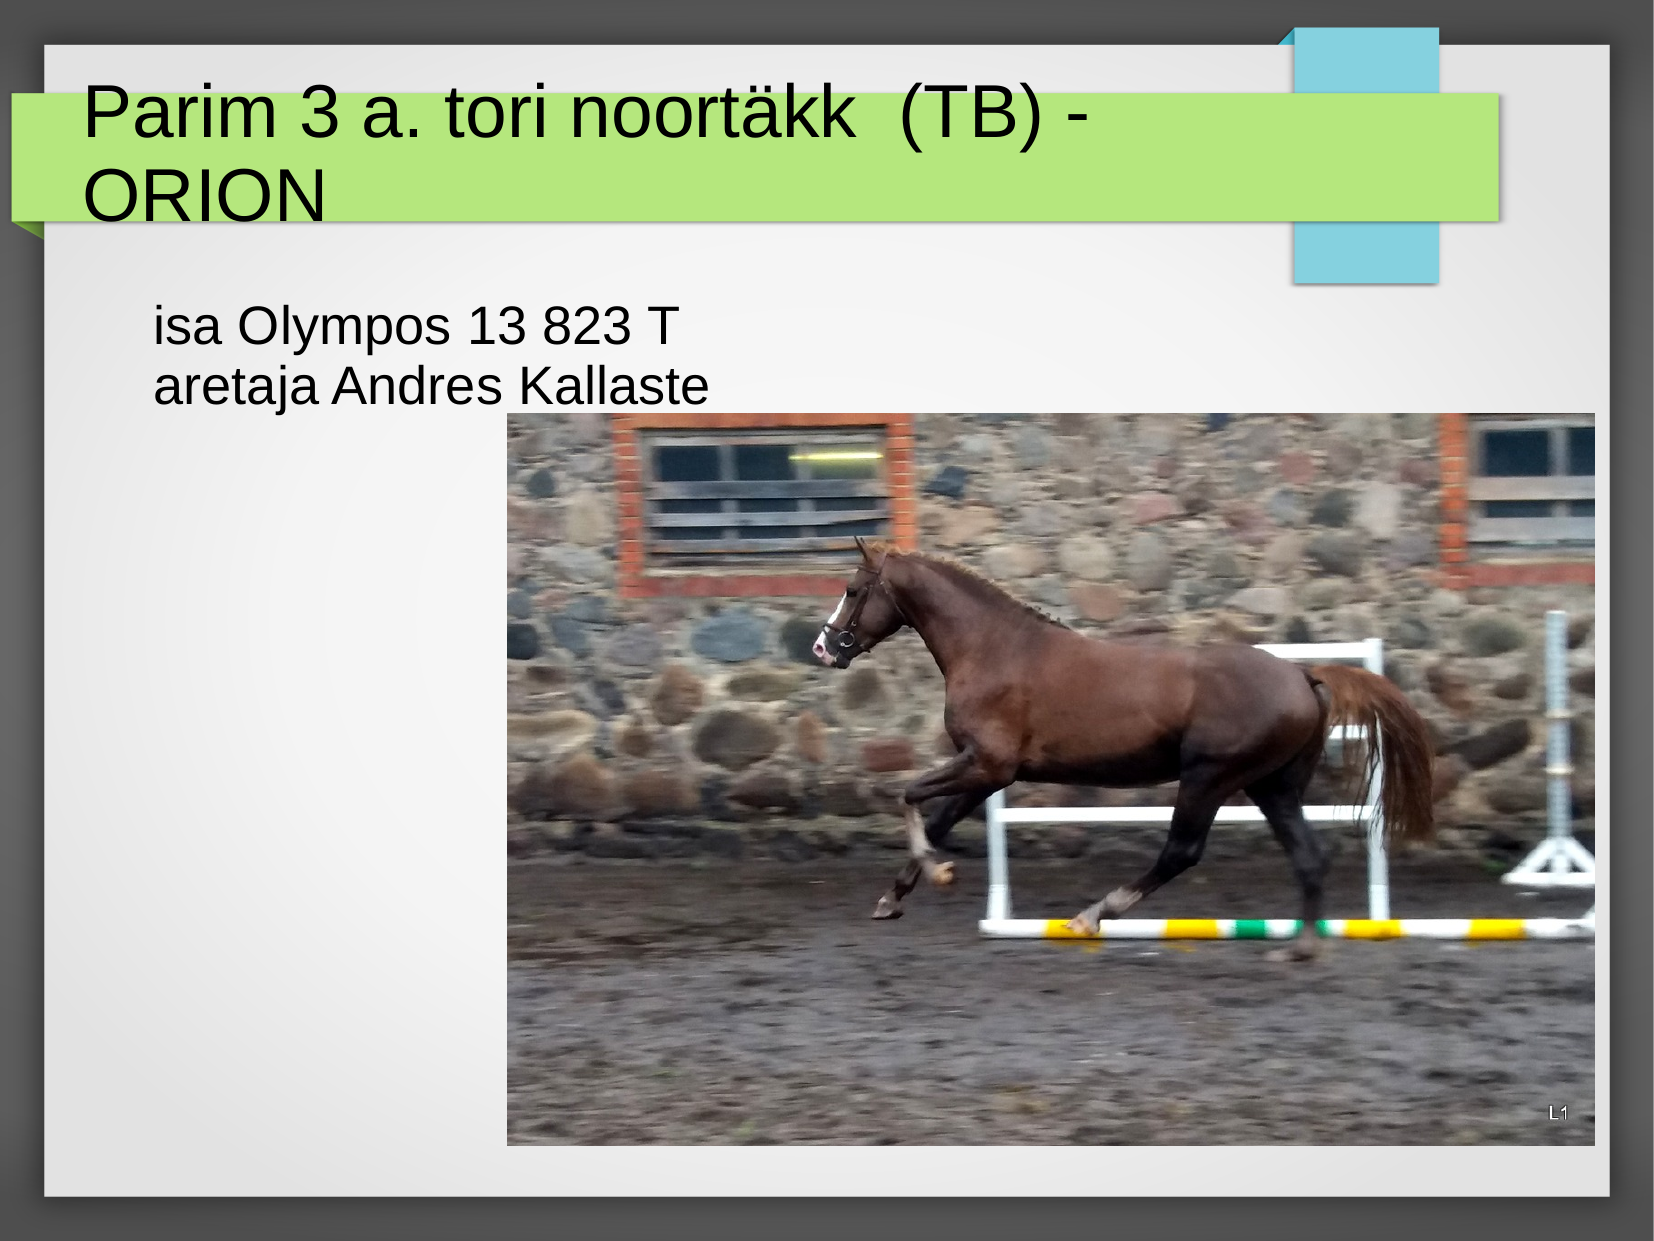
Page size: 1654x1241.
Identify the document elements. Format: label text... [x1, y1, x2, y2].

title Parim 3 a. tori noortäkk (TB) - ORION [82, 69, 1264, 238]
list isa Olympos 13 823 T aretaja Andres Kallaste [82, 295, 809, 1015]
picture [0, 0, 1654, 1241]
